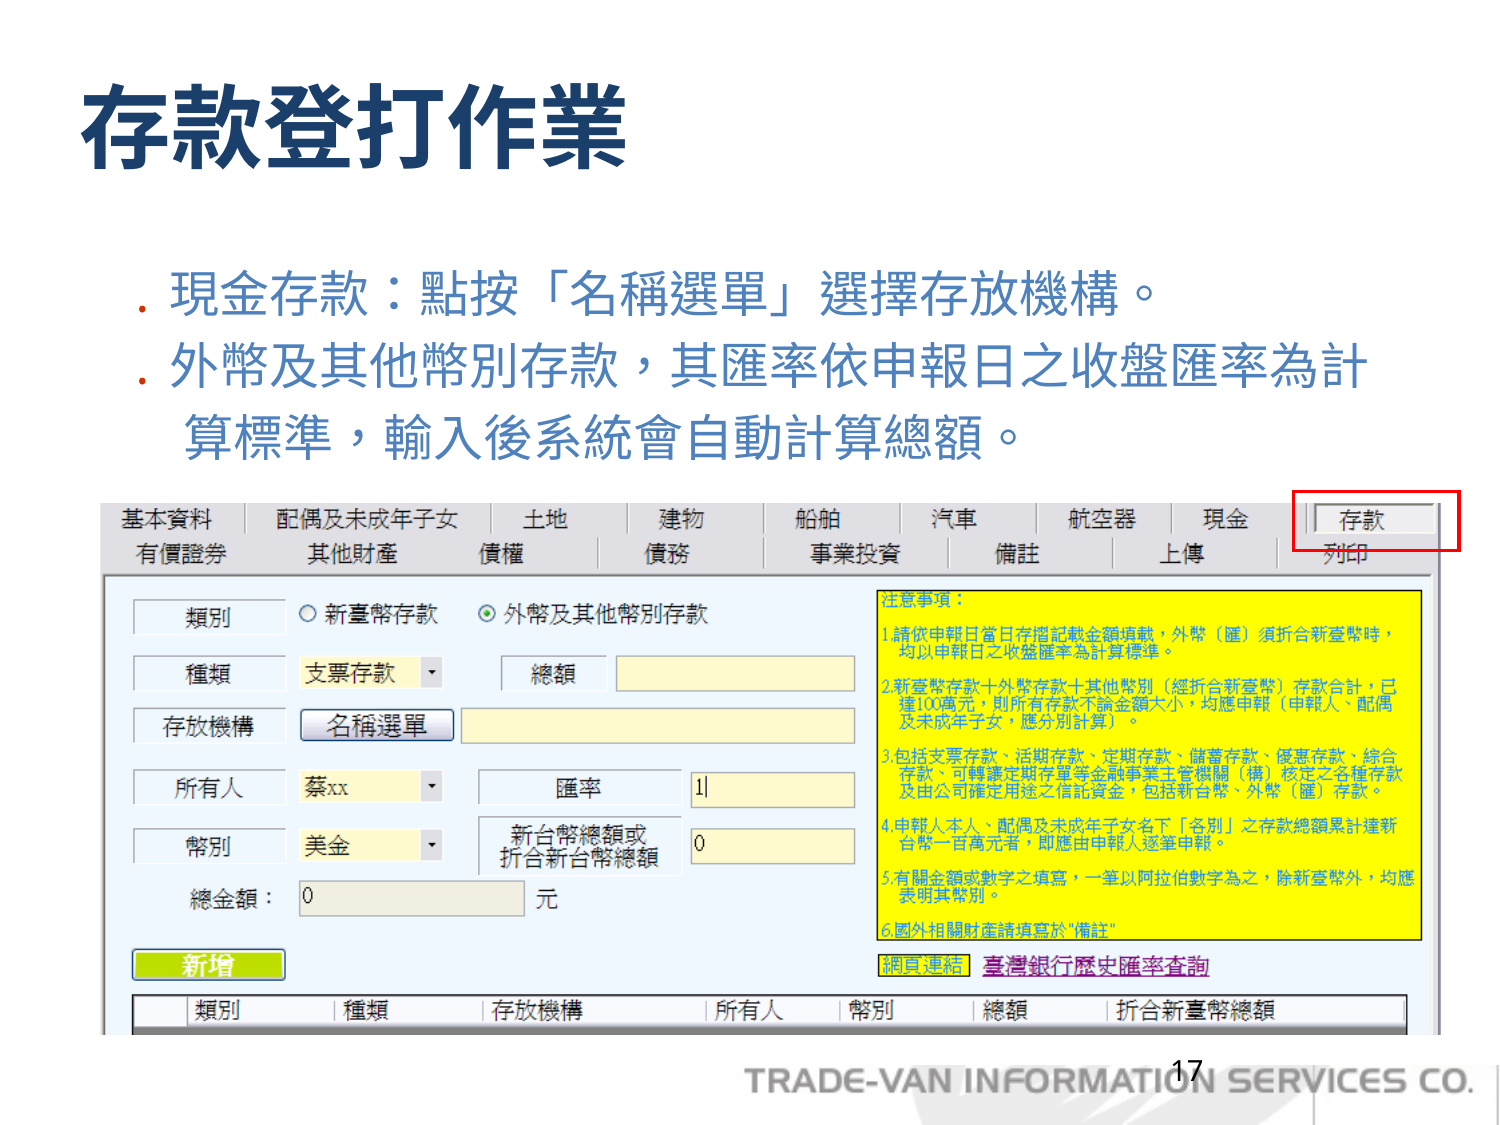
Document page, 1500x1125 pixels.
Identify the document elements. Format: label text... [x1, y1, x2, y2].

picture [100, 503, 1441, 1035]
text_box ․現金存款：點按「名稱選單」選擇存放機構。 ․外幣及其他幣別存款，其匯率依申報日之收盤匯率為計算標準，輸入後系統會自動計算總額。 [112, 243, 1412, 480]
picture [1295, 503, 1441, 549]
text_box 存款登打作業 [65, 31, 1415, 219]
text_box [0, 0, 1500, 1100]
